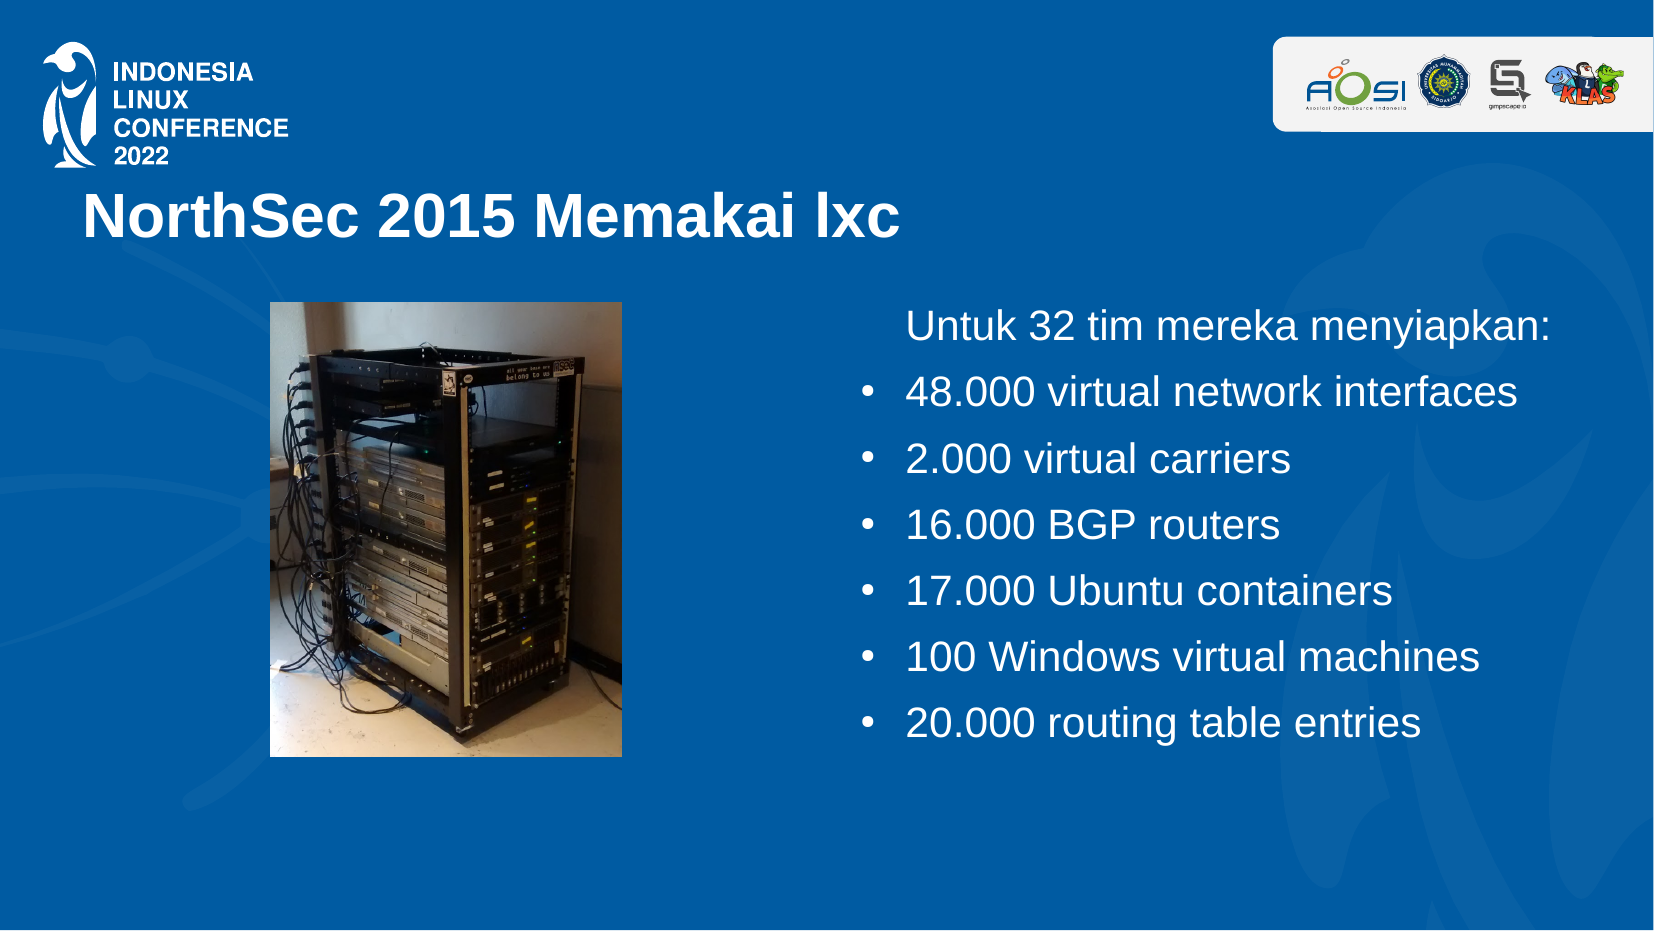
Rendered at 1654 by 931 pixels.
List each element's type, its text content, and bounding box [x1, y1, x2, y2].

picture [1417, 54, 1471, 108]
title NorthSec 2015 Memakai lxc [82, 150, 1571, 281]
list Untuk 32 tim mereka menyiapkan: 48.000 virtual network interfaces 2.000 virtual carriers 16.000 BGP routers 17.000 Ubuntu containers 100 Windows virtual machines 20.000 routing table entries [845, 302, 1572, 758]
picture [270, 302, 622, 757]
picture [1545, 62, 1624, 105]
